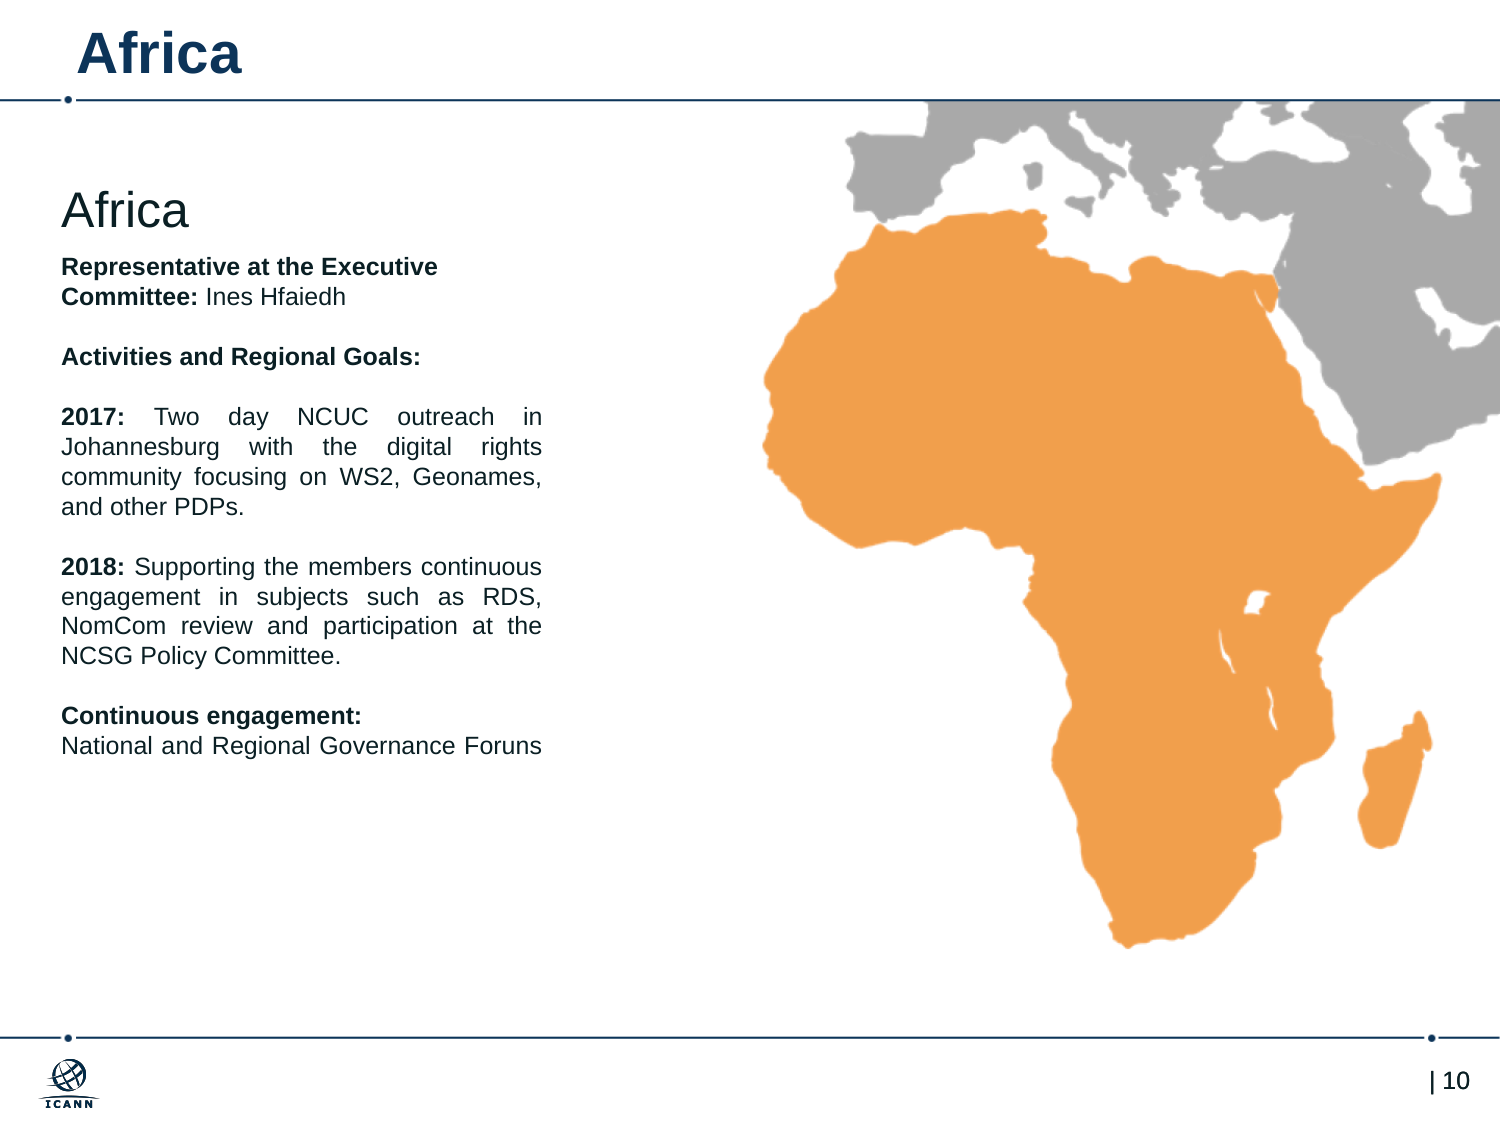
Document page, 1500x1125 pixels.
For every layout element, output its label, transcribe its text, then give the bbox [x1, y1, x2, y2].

text_box Africa [72, 197, 84, 213]
picture [0, 94, 1500, 1044]
picture [38, 1059, 100, 1108]
text_box Representative at the Executive Committee: Ines Hfaiedh Activities and Regional Goals: 2017: Two day NCUC outreach in Johannesburg with the digital rights community focusing on WS2, Geonames, and other PDPs. 2018: Supporting the members continuous engagement in subjects such as RDS, NomCom review and participation at the NCSG Policy Committee. Continuous engagement: National and Regional Governance Foruns [61, 250, 544, 375]
title Africa [61, 7, 1376, 82]
text_box Africa [61, 184, 277, 250]
